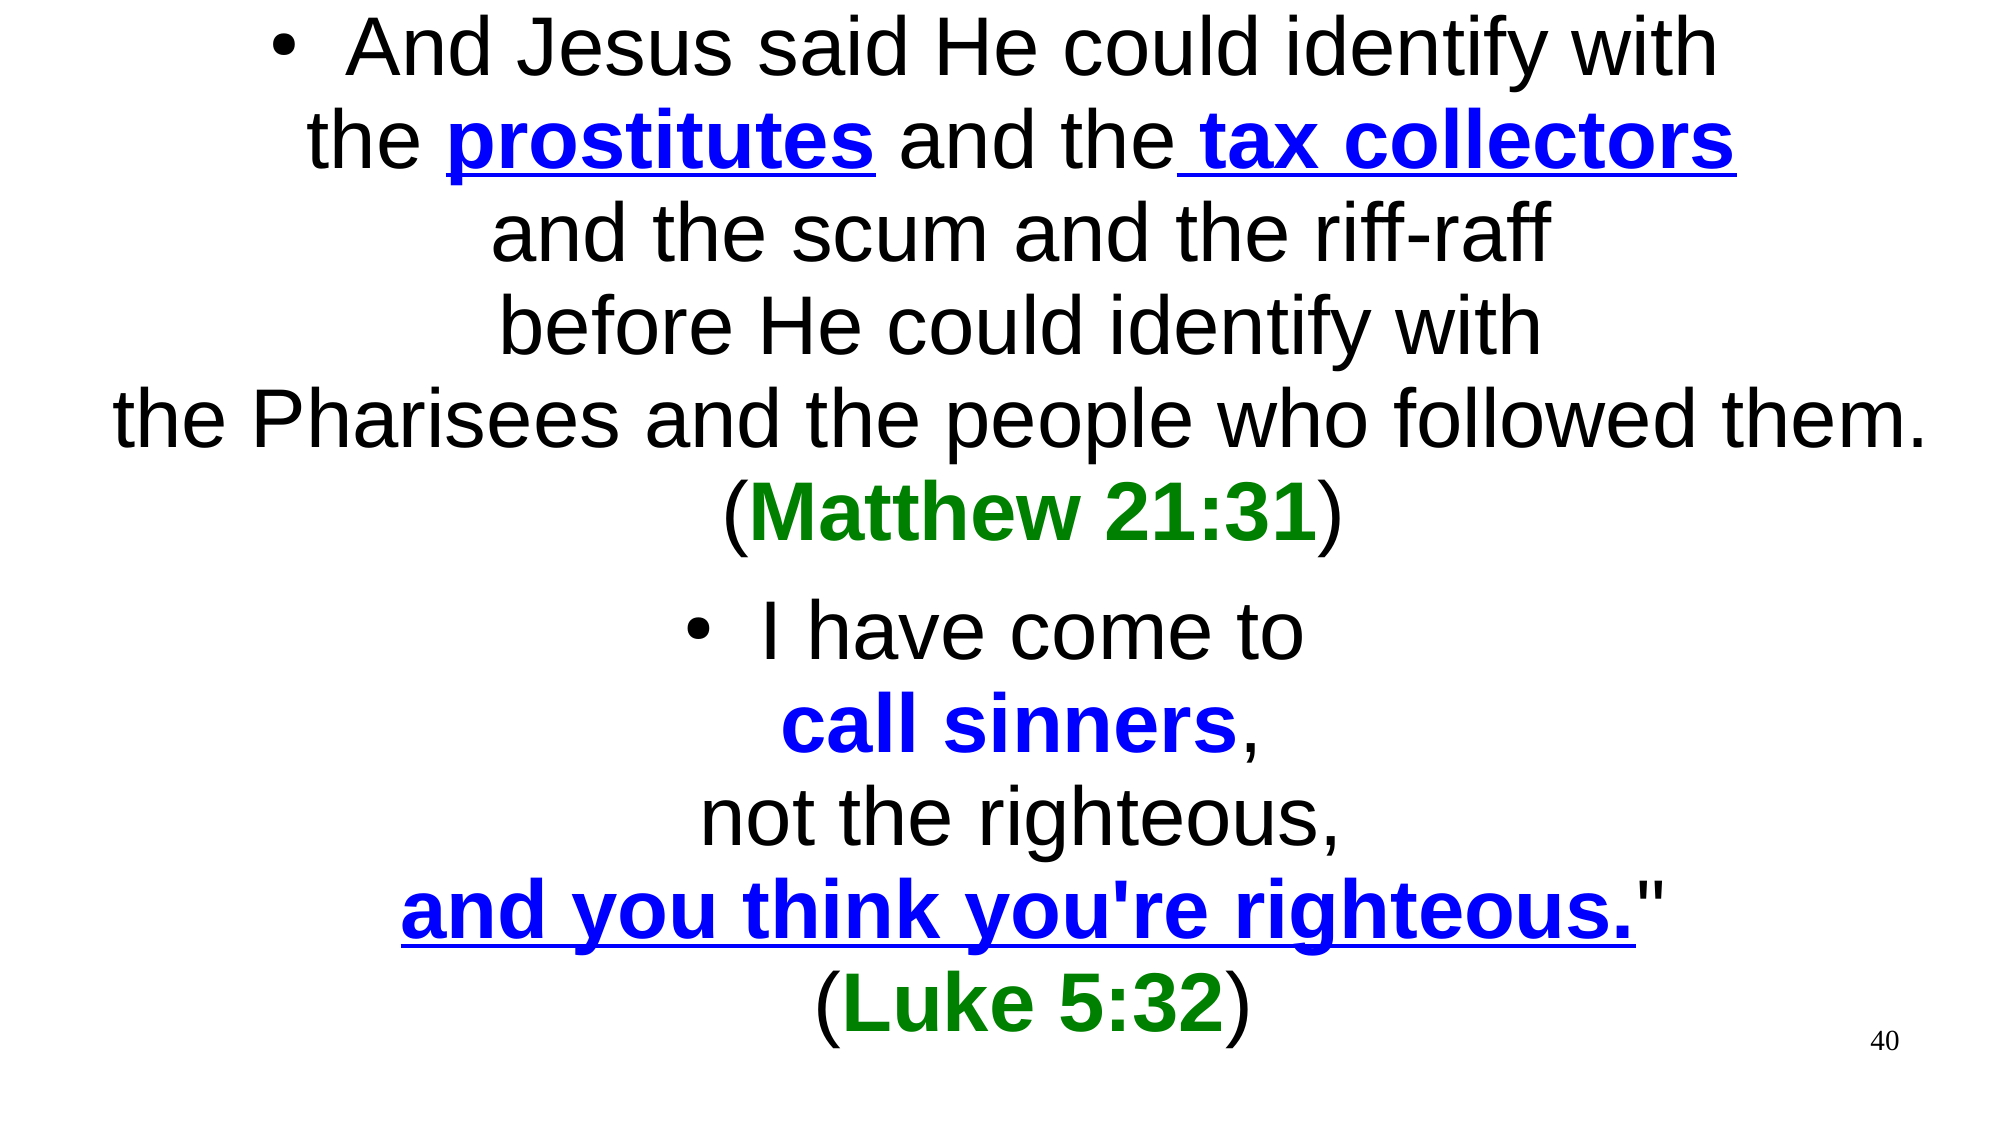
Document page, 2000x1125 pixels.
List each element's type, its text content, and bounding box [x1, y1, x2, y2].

list And Jesus said He could identify with the prostitutes and the tax collectors and the scum and the riff-raff before He could identify with the Pharisees and the people who followed them. (Matthew 21:31) I have come to call sinners, not the righteous, and you think you're righteous." (Luke 5:32) [0, 0, 1996, 1123]
